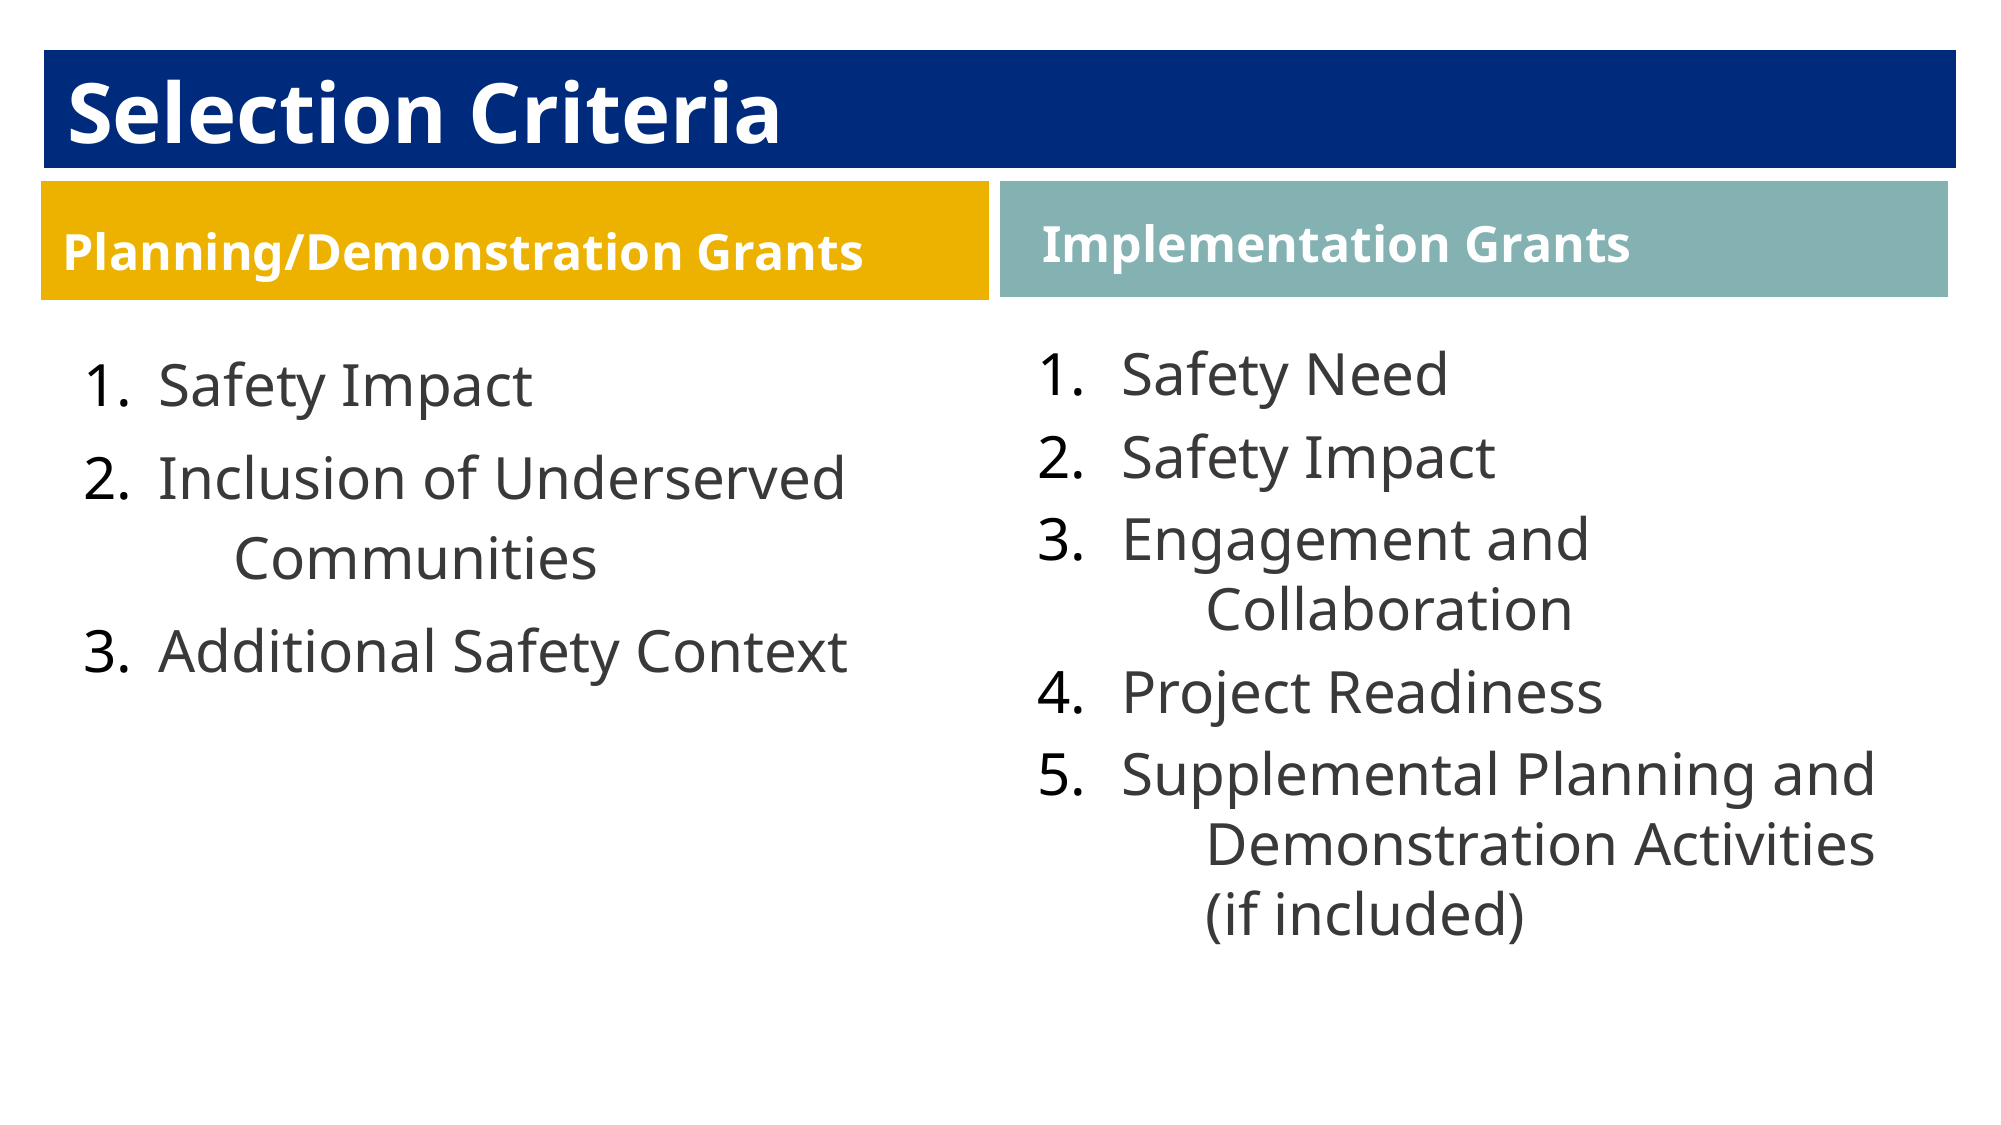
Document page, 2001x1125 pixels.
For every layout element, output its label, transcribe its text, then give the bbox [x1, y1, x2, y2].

text_box [41, 181, 989, 300]
text_box Safety Need Safety Impact Engagement and Collaboration Project Readiness Supplemental Planning and Demonstration Activities (if included) [1022, 329, 1948, 891]
text_box Implementation Grants [1027, 196, 1921, 275]
text_box [1000, 181, 1948, 297]
text_box Planning/Demonstration Grants [47, 203, 991, 282]
text_box Safety Impact Inclusion of Underserved Communities Additional Safety Context [68, 329, 962, 689]
text_box [44, 50, 1956, 168]
text_box Selection Criteria [52, 52, 1897, 169]
